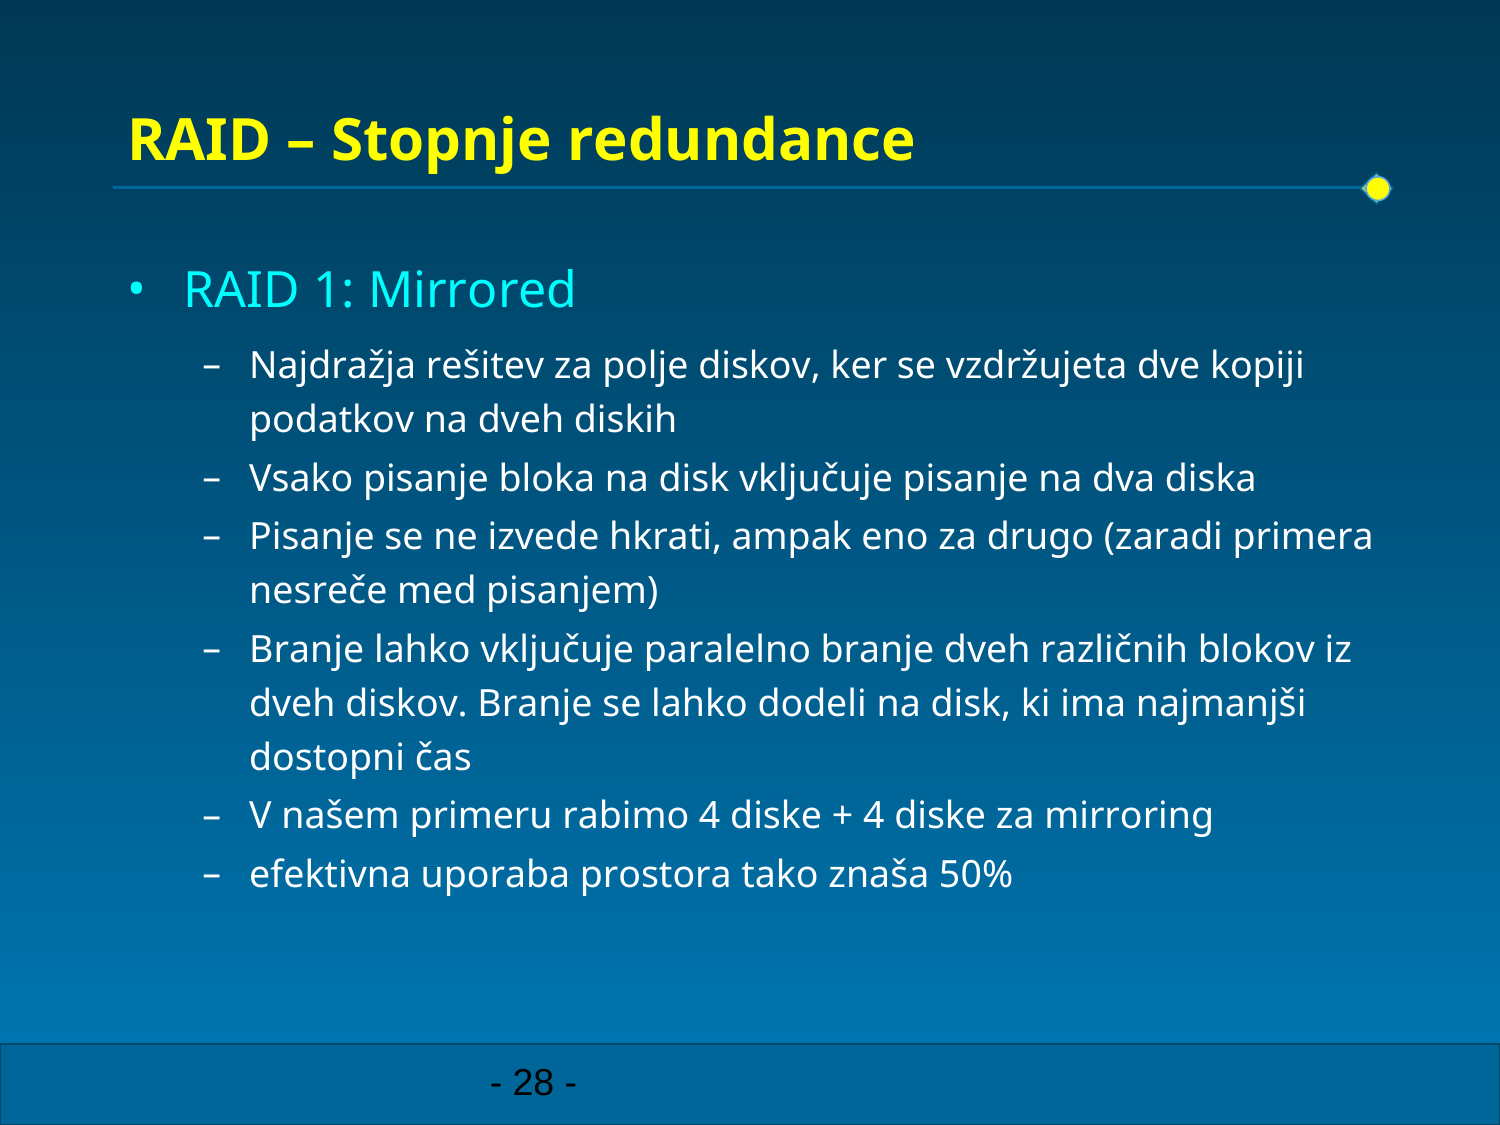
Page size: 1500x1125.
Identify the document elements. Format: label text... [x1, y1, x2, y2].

list RAID 1: Mirrored Najdražja rešitev za polje diskov, ker se vzdržujeta dve kopiji podatkov na dveh diskih Vsako pisanje bloka na disk vključuje pisanje na dva diska Pisanje se ne izvede hkrati, ampak eno za drugo (zaradi primera nesreče med pisanjem) Branje lahko vključuje paralelno branje dveh različnih blokov iz dveh diskov. Branje se lahko dodeli na disk, ki ima najmanjši dostopni čas V našem primeru rabimo 4 diske + 4 diske za mirroring efektivna uporaba prostora tako znaša 50% [112, 237, 1412, 963]
title RAID – Stopnje redundance [112, 94, 1388, 181]
